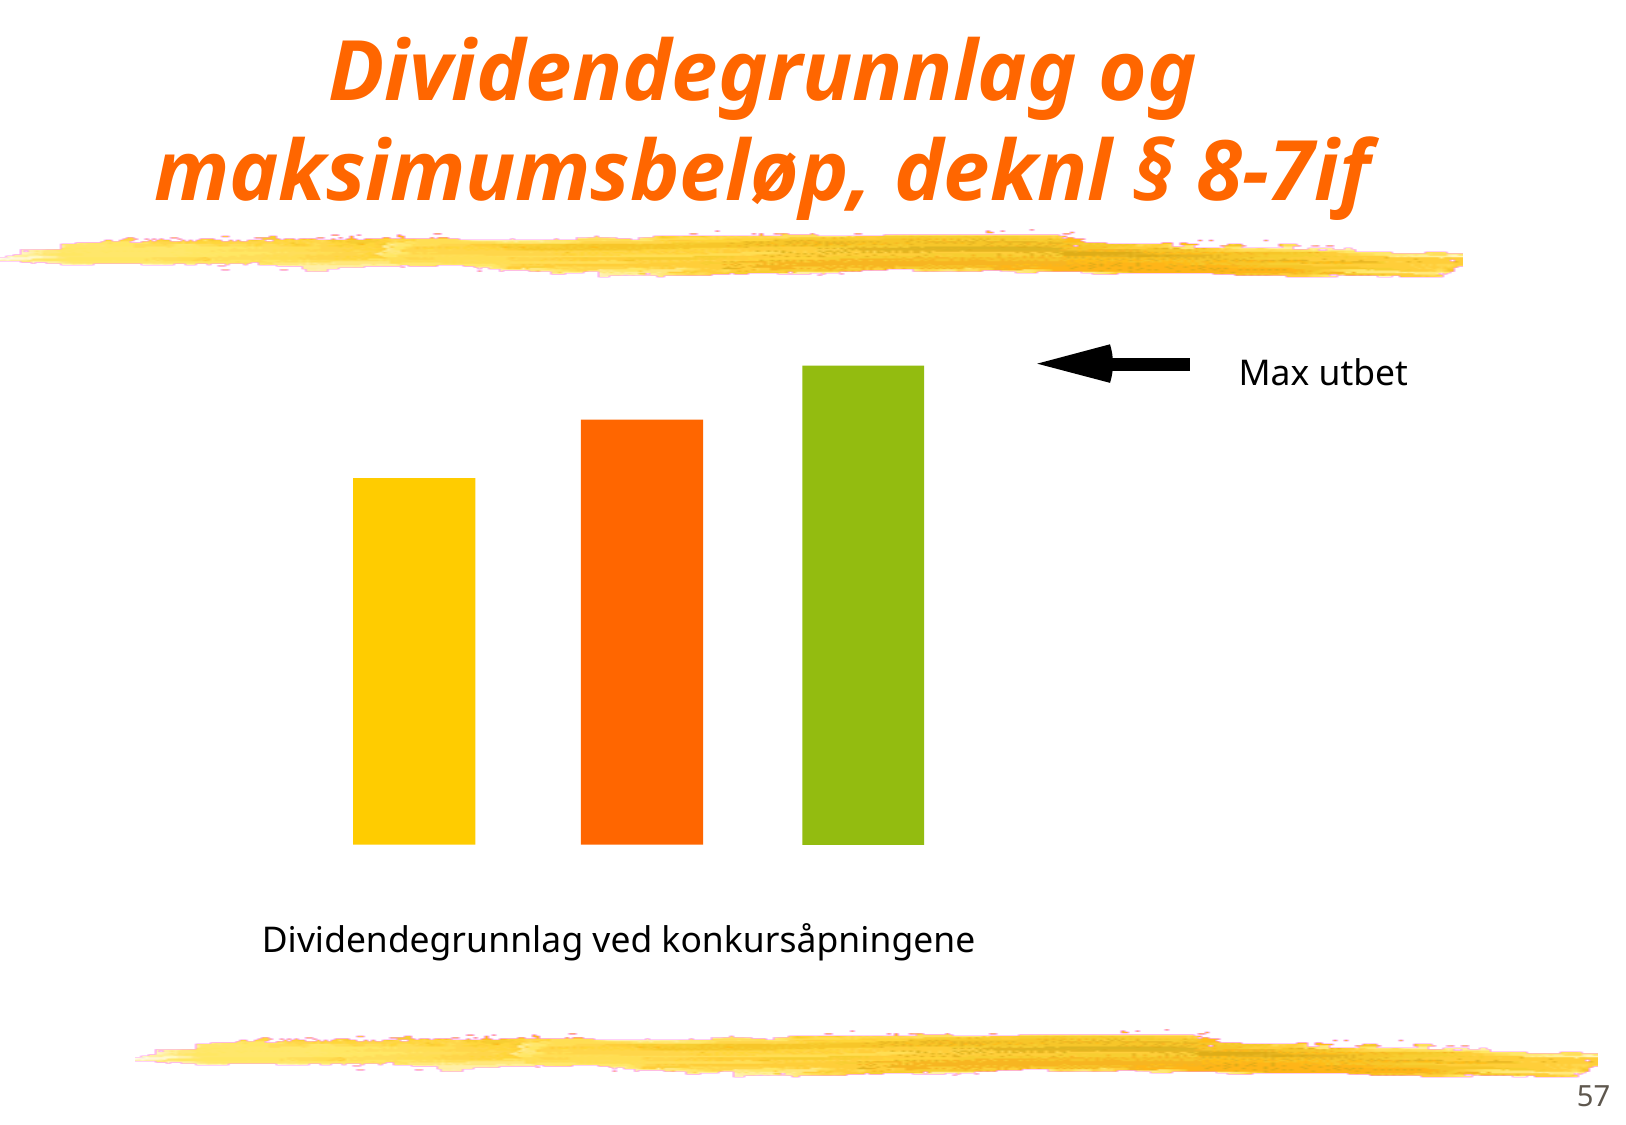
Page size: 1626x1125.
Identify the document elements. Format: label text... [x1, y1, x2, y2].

picture [135, 1024, 1598, 1088]
text_box Max utbet [1224, 343, 1423, 401]
title Dividendegrunnlag og maksimumsbeløp, deknl § 8-7if [72, 9, 1454, 225]
list [0, 309, 1454, 1001]
text_box [580, 419, 704, 845]
picture [0, 224, 1463, 288]
text_box [353, 478, 476, 845]
text_box [802, 365, 925, 845]
text_box <number> [1516, 1050, 1626, 1125]
text_box Dividendegrunnlag ved konkursåpningene [247, 910, 990, 967]
text_box [1037, 344, 1113, 383]
